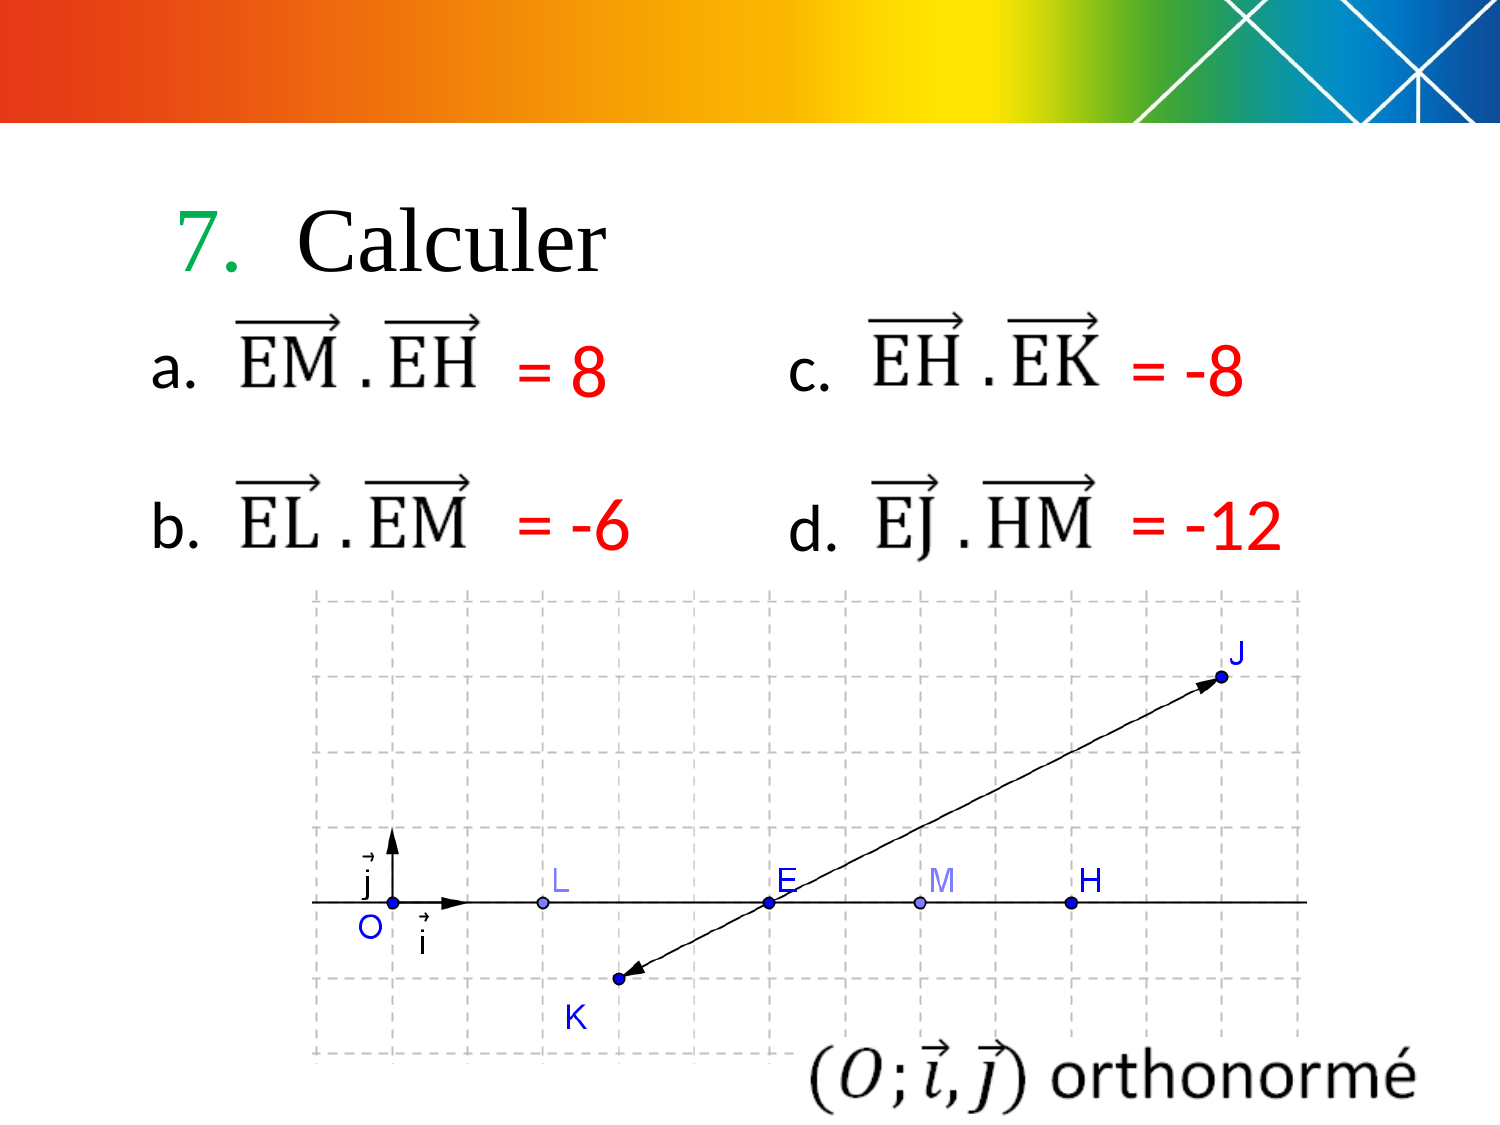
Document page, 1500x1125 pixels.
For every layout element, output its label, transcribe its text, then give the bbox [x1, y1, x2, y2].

picture [856, 467, 1118, 572]
text_box = -12 [1116, 468, 1317, 574]
picture [222, 467, 491, 567]
text_box = -6 [501, 468, 703, 574]
text_box a. b. [135, 314, 715, 570]
text_box = -8 [1116, 314, 1317, 420]
picture [856, 302, 1119, 400]
picture [206, 302, 509, 408]
text_box c. d. [773, 316, 1353, 573]
title Calculer [159, 163, 1425, 305]
picture [312, 586, 1451, 1125]
text_box = 8 [501, 314, 703, 421]
picture [0, 0, 1359, 123]
picture [1340, 0, 1500, 123]
